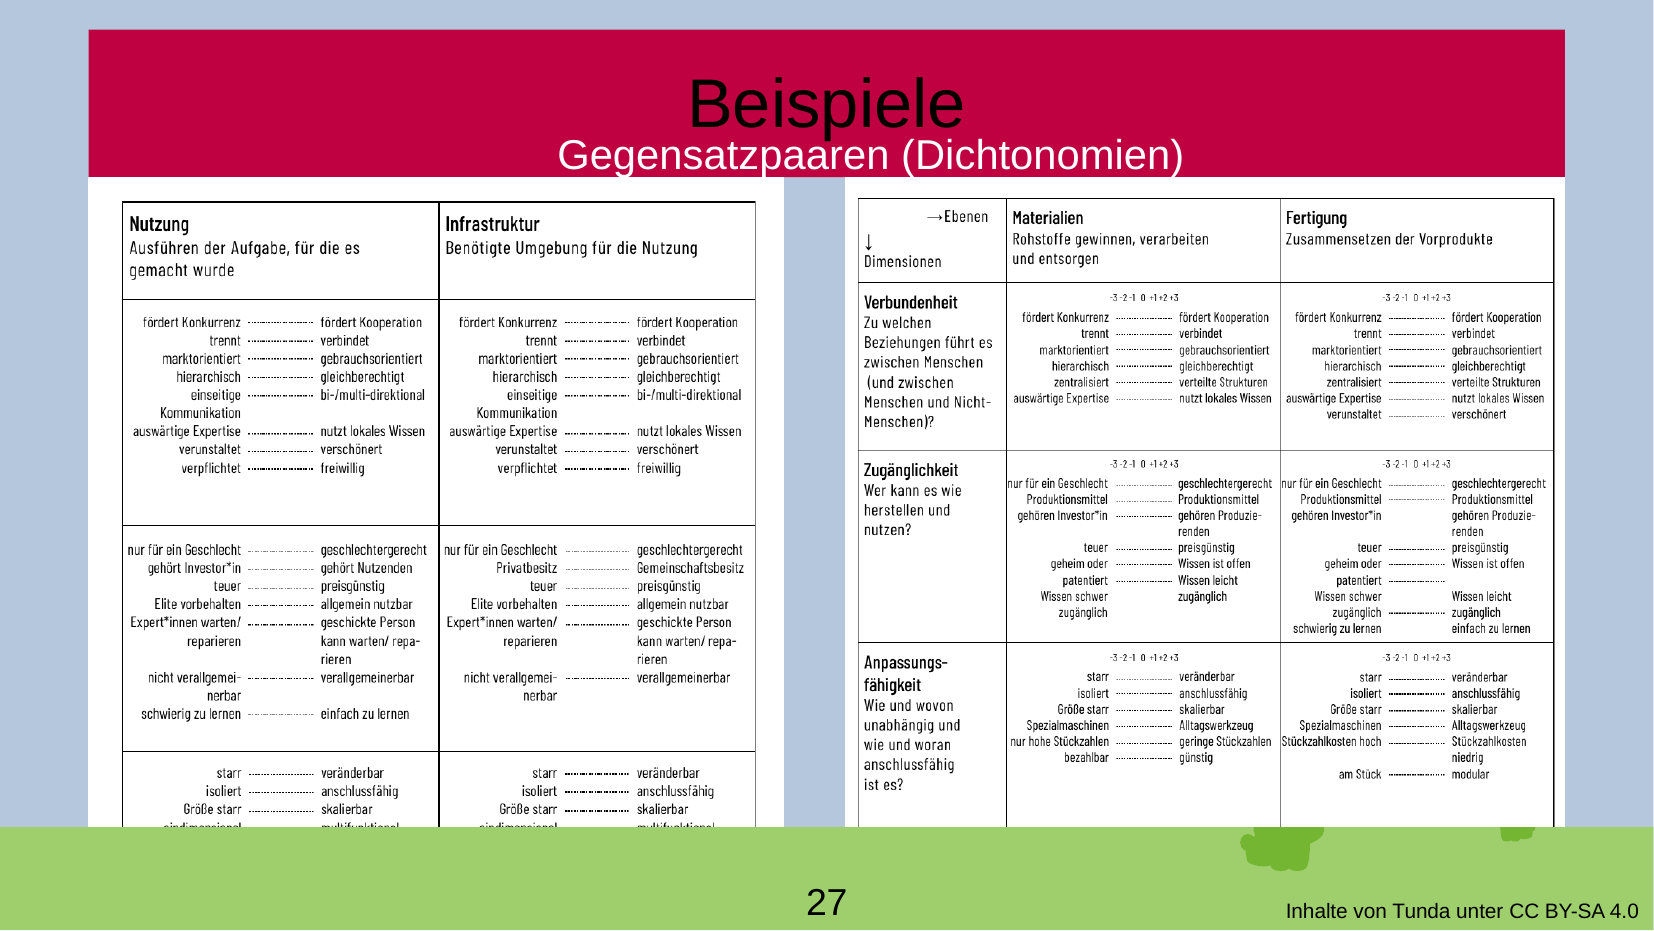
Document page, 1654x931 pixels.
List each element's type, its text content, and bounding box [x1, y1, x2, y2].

text_box Gegensatzpaaren (Dichtonomien) [501, 124, 1241, 232]
picture [845, 177, 1565, 827]
picture [88, 177, 784, 827]
title Beispiele [88, 29, 1565, 177]
text_box Inhalte von Tunda unter CC BY-SA 4.0 [944, 856, 1654, 931]
text_box <Foliennummer> [259, 874, 944, 931]
